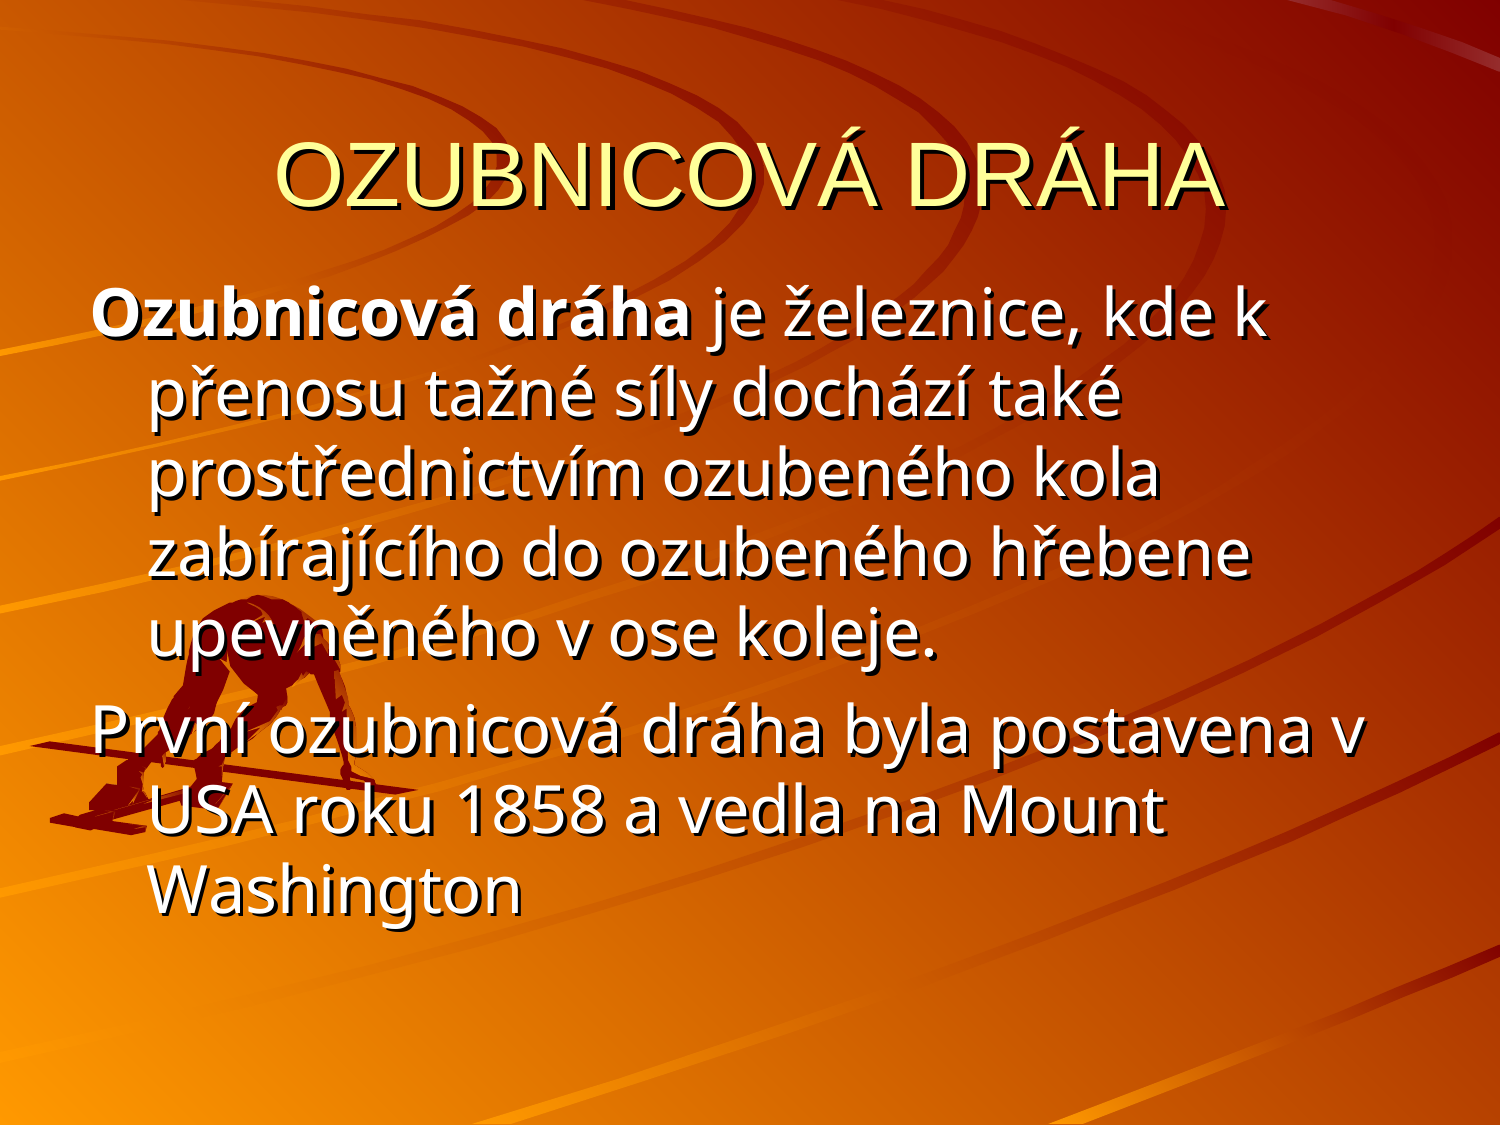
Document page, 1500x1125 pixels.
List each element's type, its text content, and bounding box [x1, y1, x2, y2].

list Ozubnicová dráha je železnice, kde k přenosu tažné síly dochází také prostřednictvím ozubeného kola zabírajícího do ozubeného hřebene upevněného v ose koleje. První ozubnicová dráha byla postavena v USA roku 1858 a vedla na Mount Washington [75, 262, 1426, 1006]
title OZUBNICOVÁ DRÁHA [75, 25, 1426, 233]
